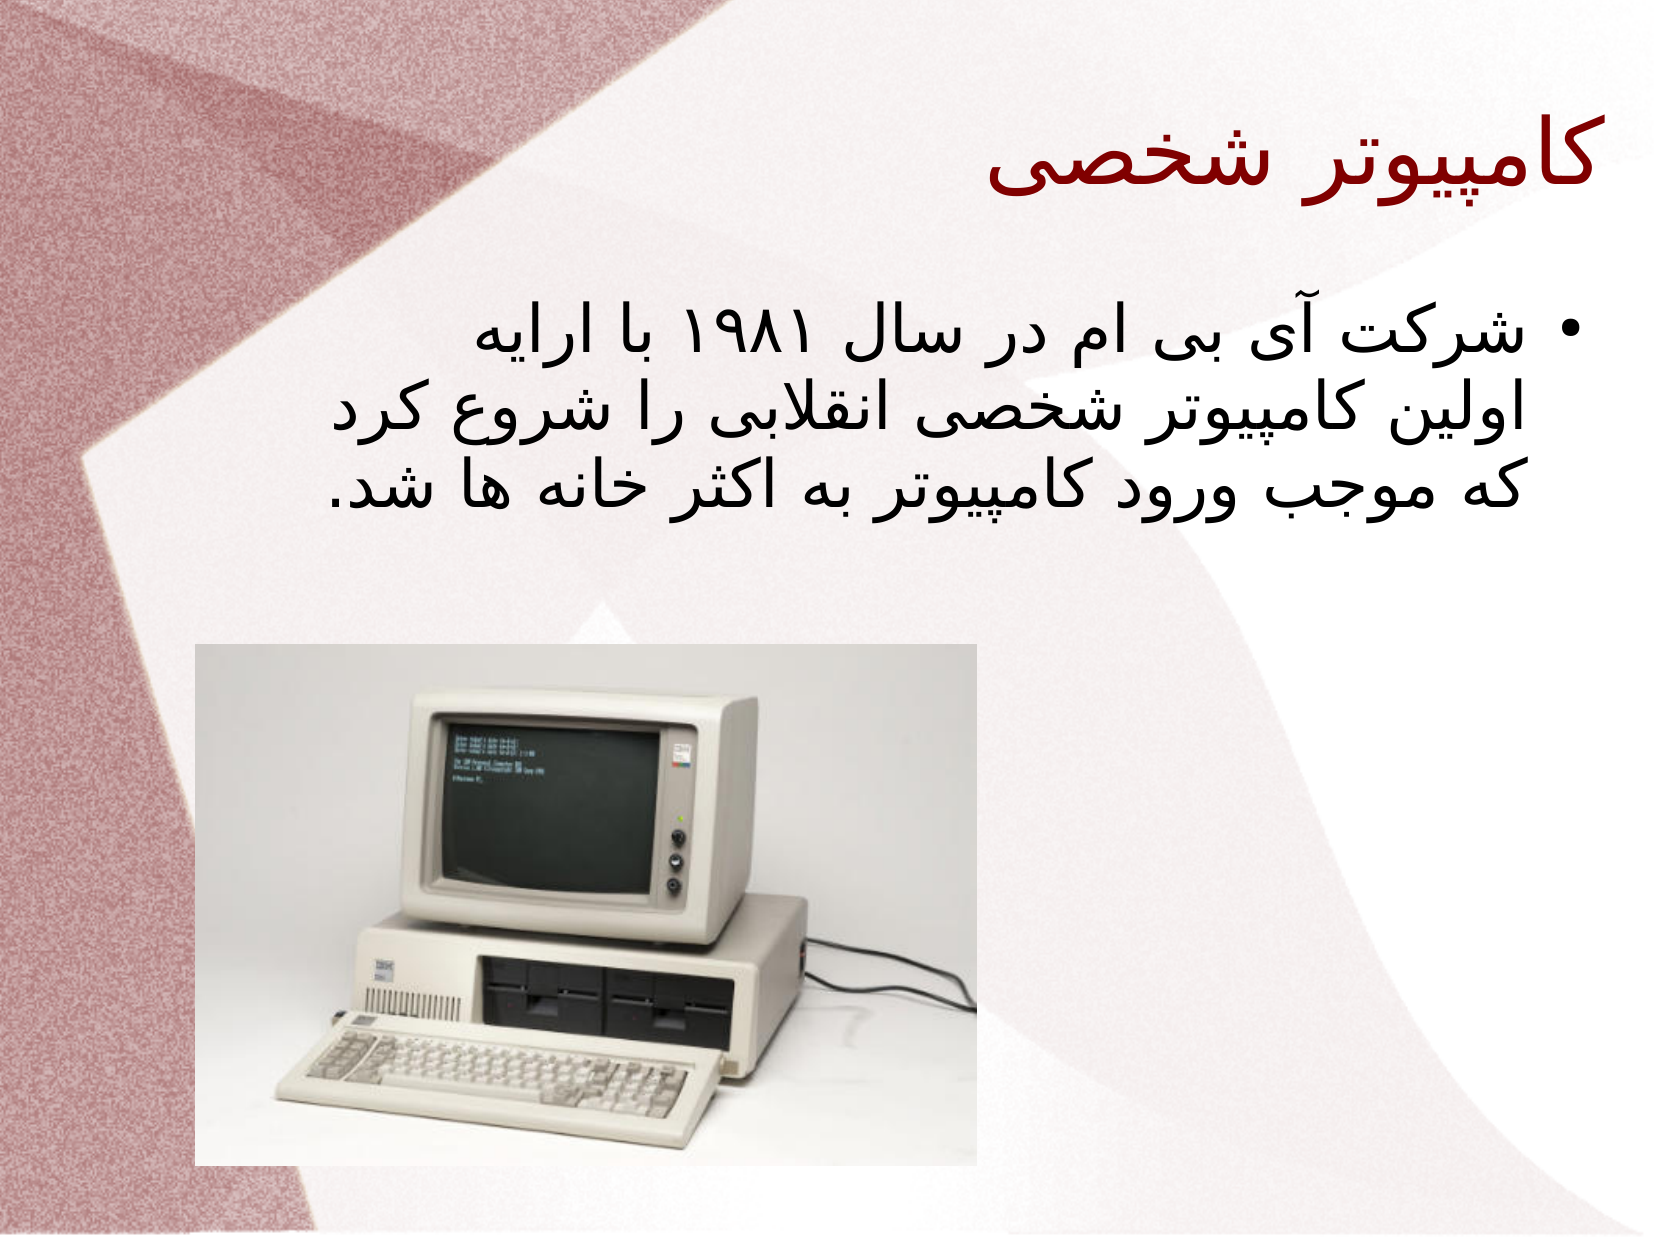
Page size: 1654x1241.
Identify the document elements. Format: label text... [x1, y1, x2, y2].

title کامپیوتر شخصی [596, 49, 1607, 257]
picture [0, 0, 1654, 1241]
list شرکت آی بی ام در سال ۱۹۸۱ با ارایه اولین کامپیوتر شخصی انقلابی را شروع کرد که موجب ورود کامپیوتر به اکثر خانه ها شد. [324, 290, 1601, 1010]
